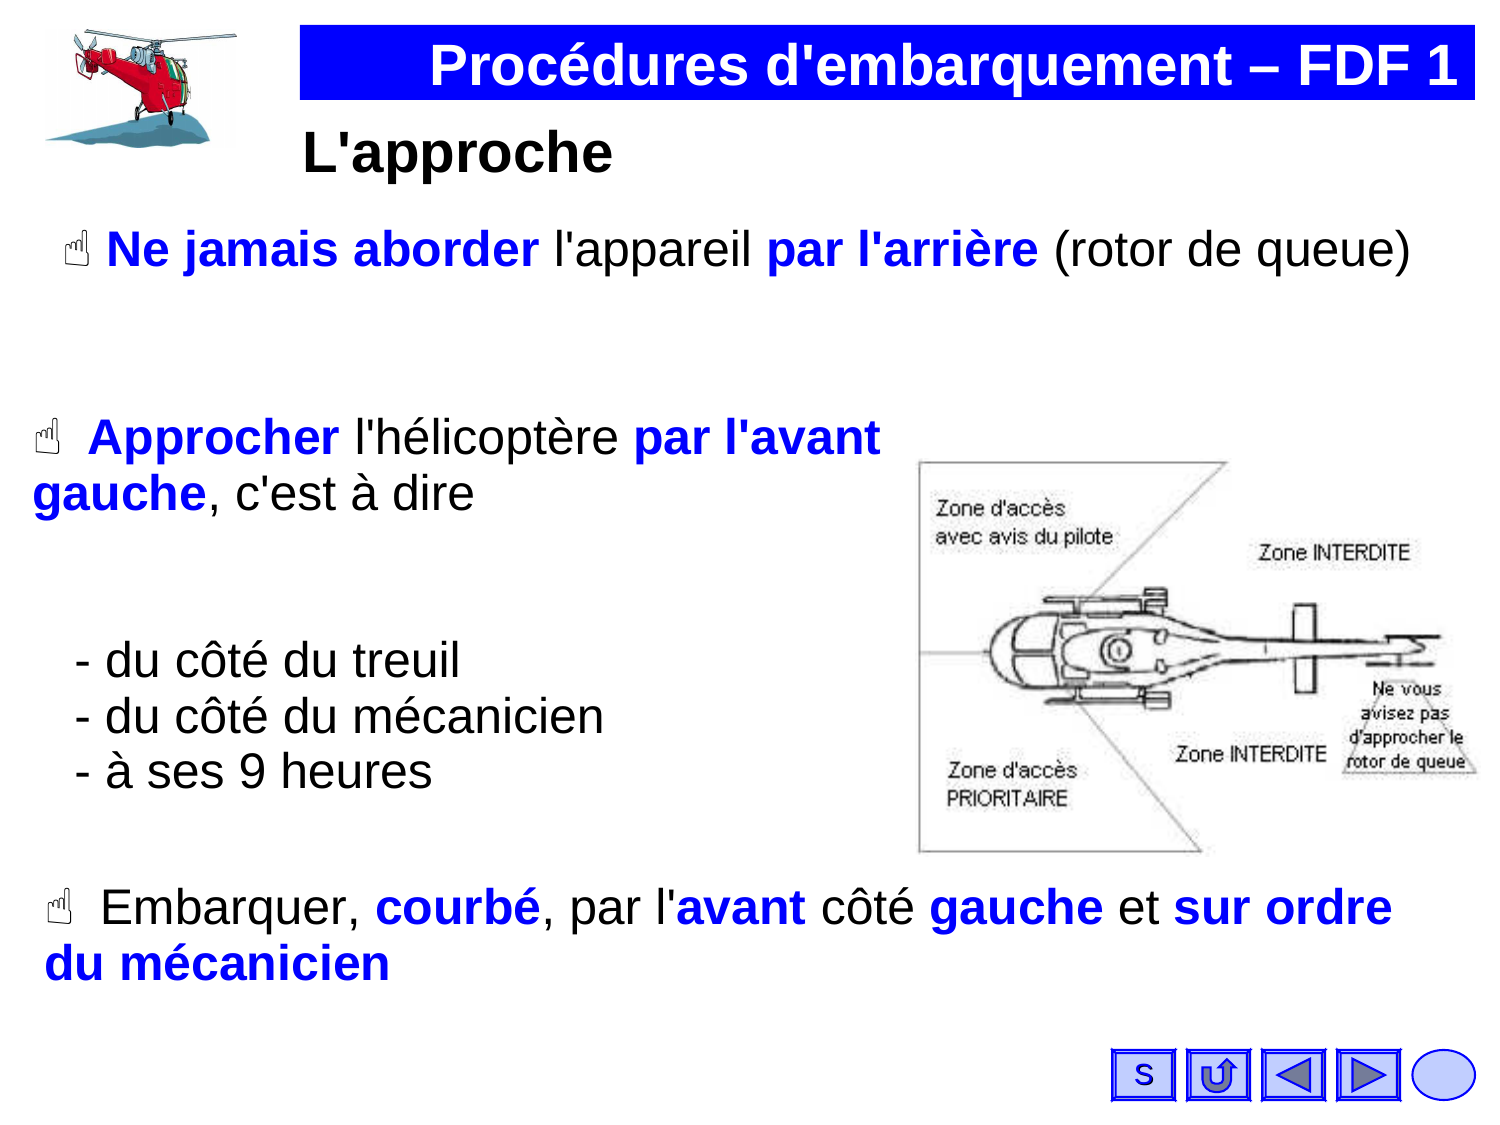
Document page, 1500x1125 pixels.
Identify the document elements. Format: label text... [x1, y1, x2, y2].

text_box  Ne jamais aborder l'appareil par l'arrière (rotor de queue) [47, 167, 1442, 387]
text_box L'approche [287, 112, 1096, 193]
text_box  Embarquer, courbé, par l'avant côté gauche et sur ordre du mécanicien [29, 871, 1447, 1001]
text_box  Approcher l'hélicoptère par l'avant gauche, c'est à dire - du côté du treuil - du côté du mécanicien - à ses 9 heures [17, 401, 945, 810]
text_box [1412, 1049, 1476, 1101]
picture [915, 458, 1481, 857]
picture [45, 29, 237, 148]
text_box Procédures d'embarquement – FDF 1 [299, 24, 1475, 100]
